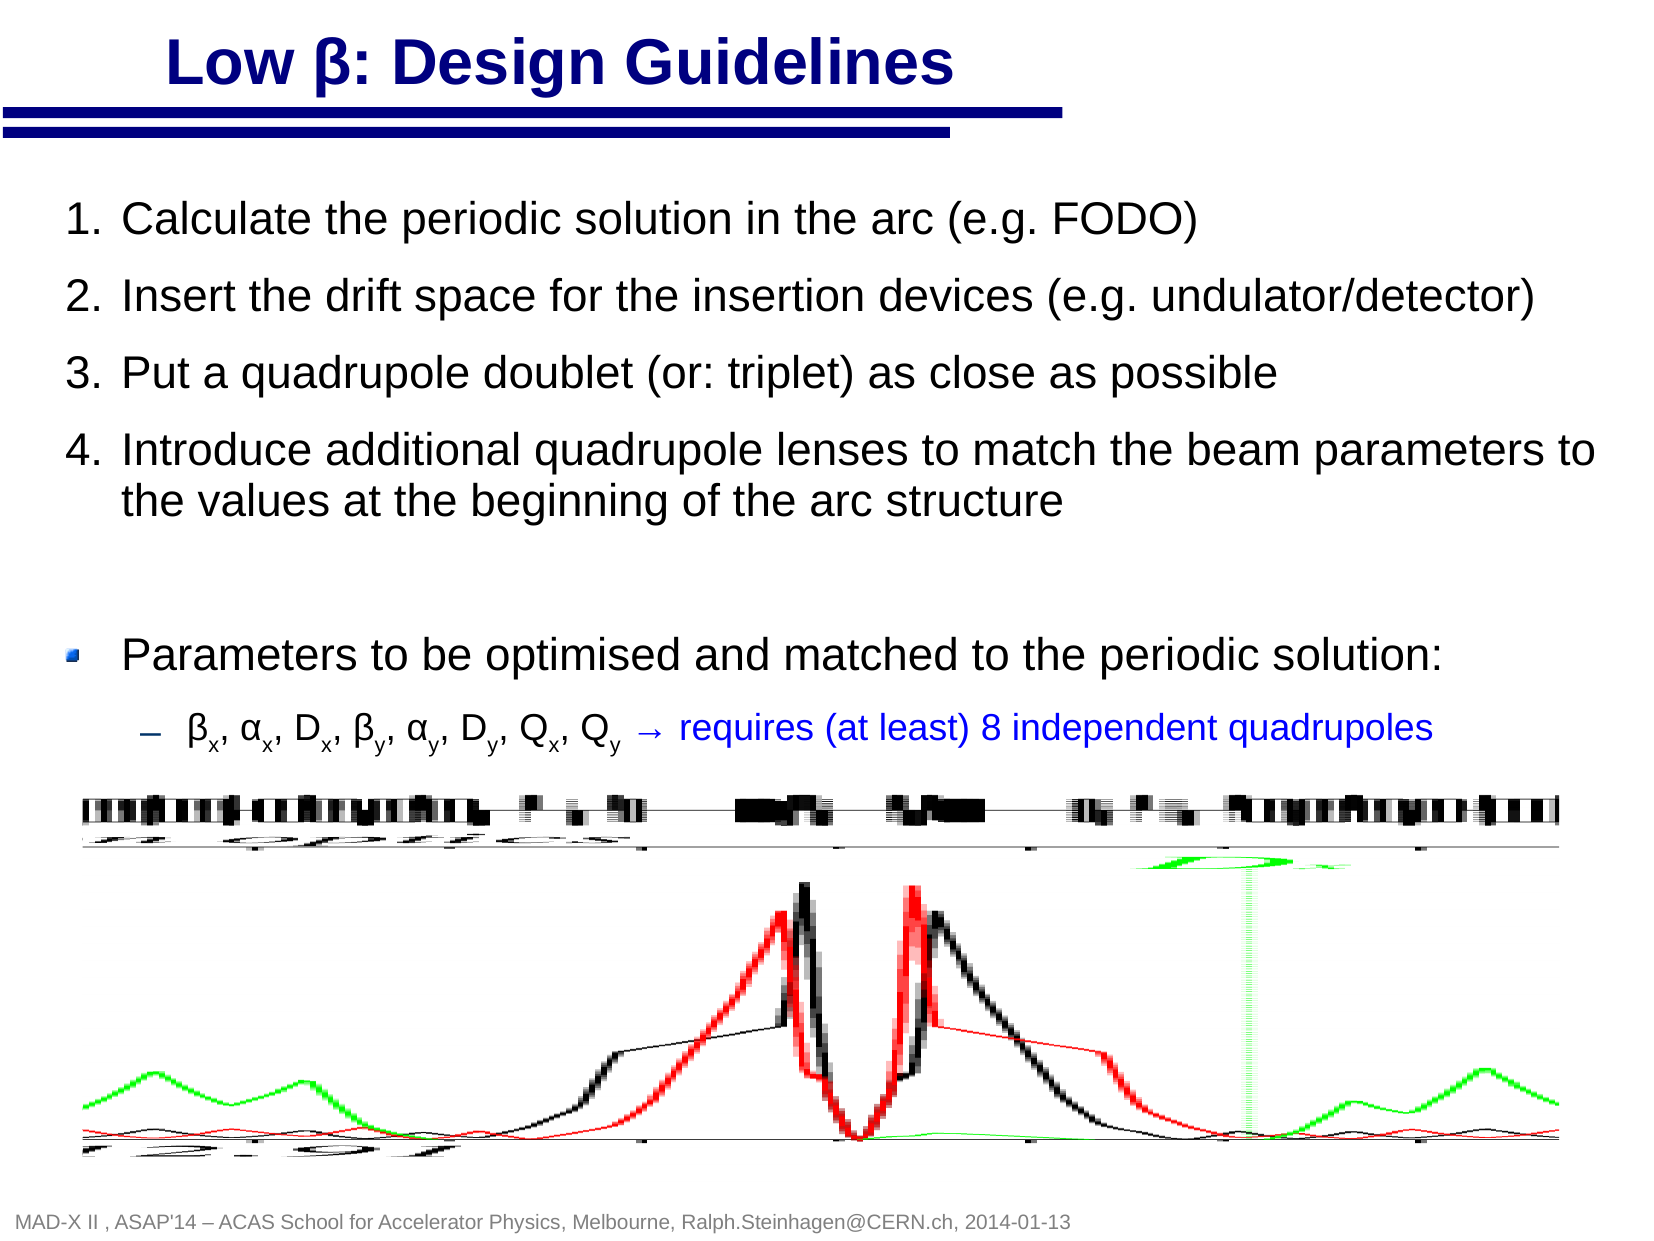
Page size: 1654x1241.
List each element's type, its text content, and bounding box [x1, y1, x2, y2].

picture [82, 791, 1560, 1182]
list Calculate the periodic solution in the arc (e.g. FODO) Insert the drift space for the insertion devices (e.g. undulator/detector) Put a quadrupole doublet (or: triplet) as close as possible Introduce additional quadrupole lenses to match the beam parameters to the values at the beginning of the arc structure Parameters to be optimised and matched to the periodic solution: βx, αx, Dx, βy, αy, Dy, Qx, Qy → requires (at least) 8 independent quadrupoles [65, 192, 1628, 1205]
title Low β: Design Guidelines [165, 0, 1323, 124]
